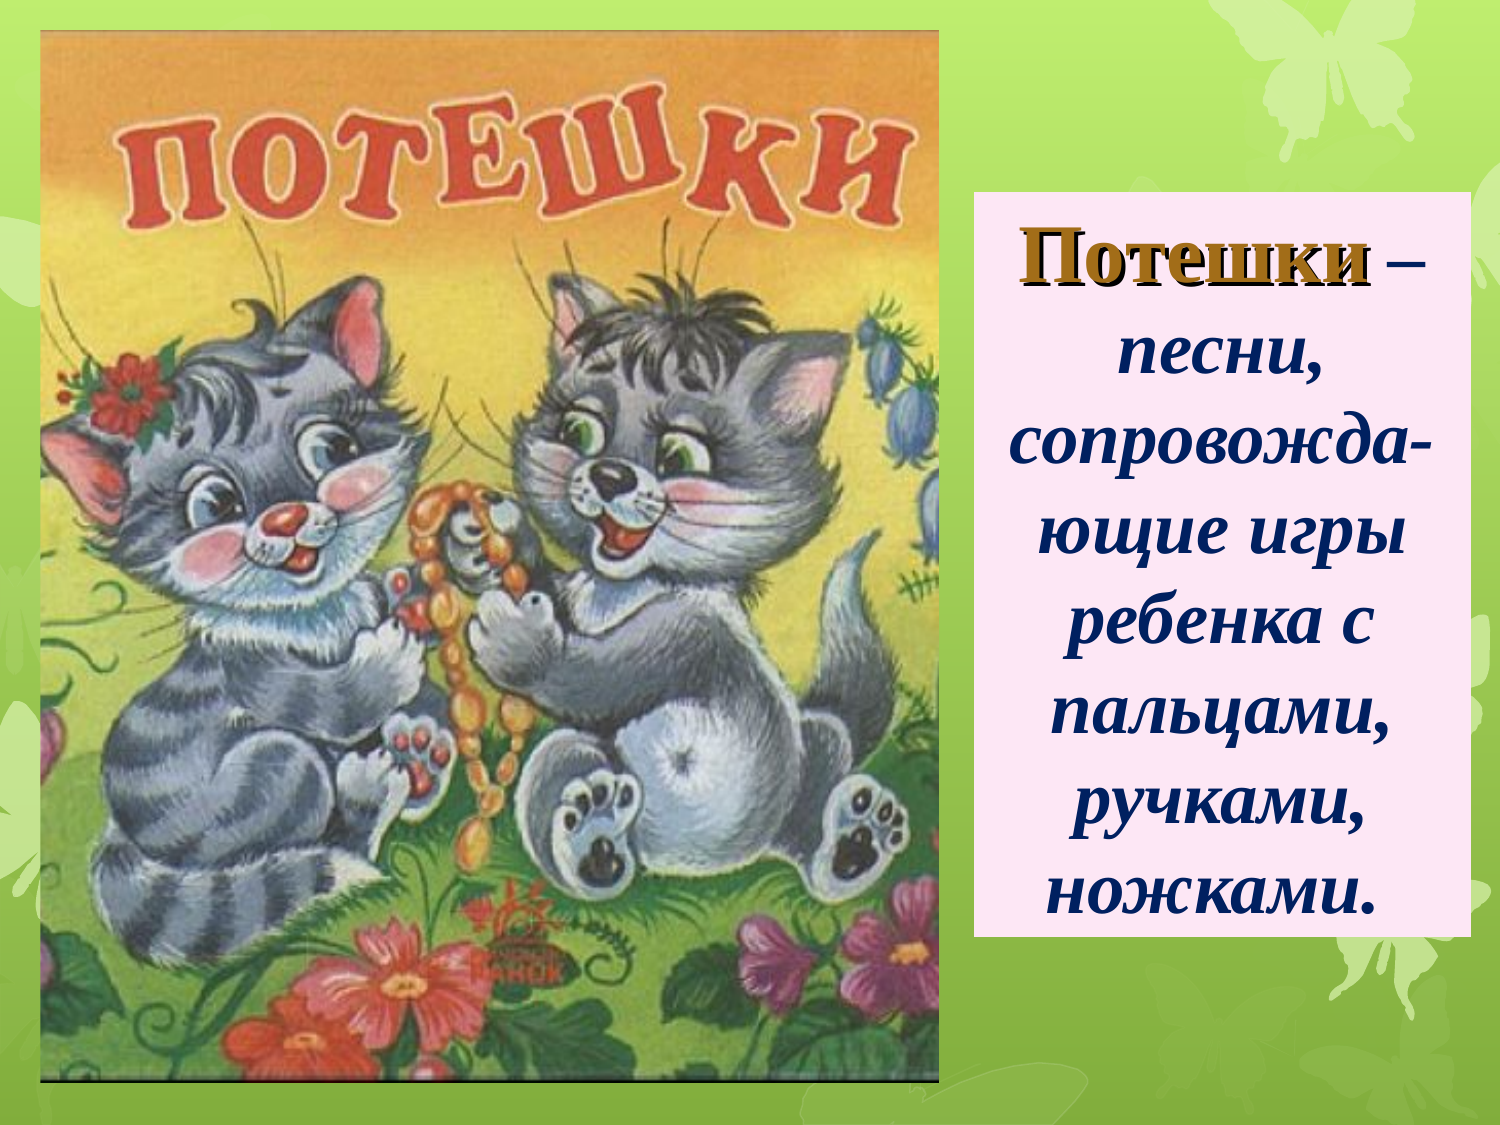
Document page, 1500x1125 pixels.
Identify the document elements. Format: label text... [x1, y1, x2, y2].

picture [40, 30, 939, 1083]
text_box Потешки – песни, сопровожда-ющие игры ребенка с пальцами, ручками, ножками. [974, 192, 1471, 937]
